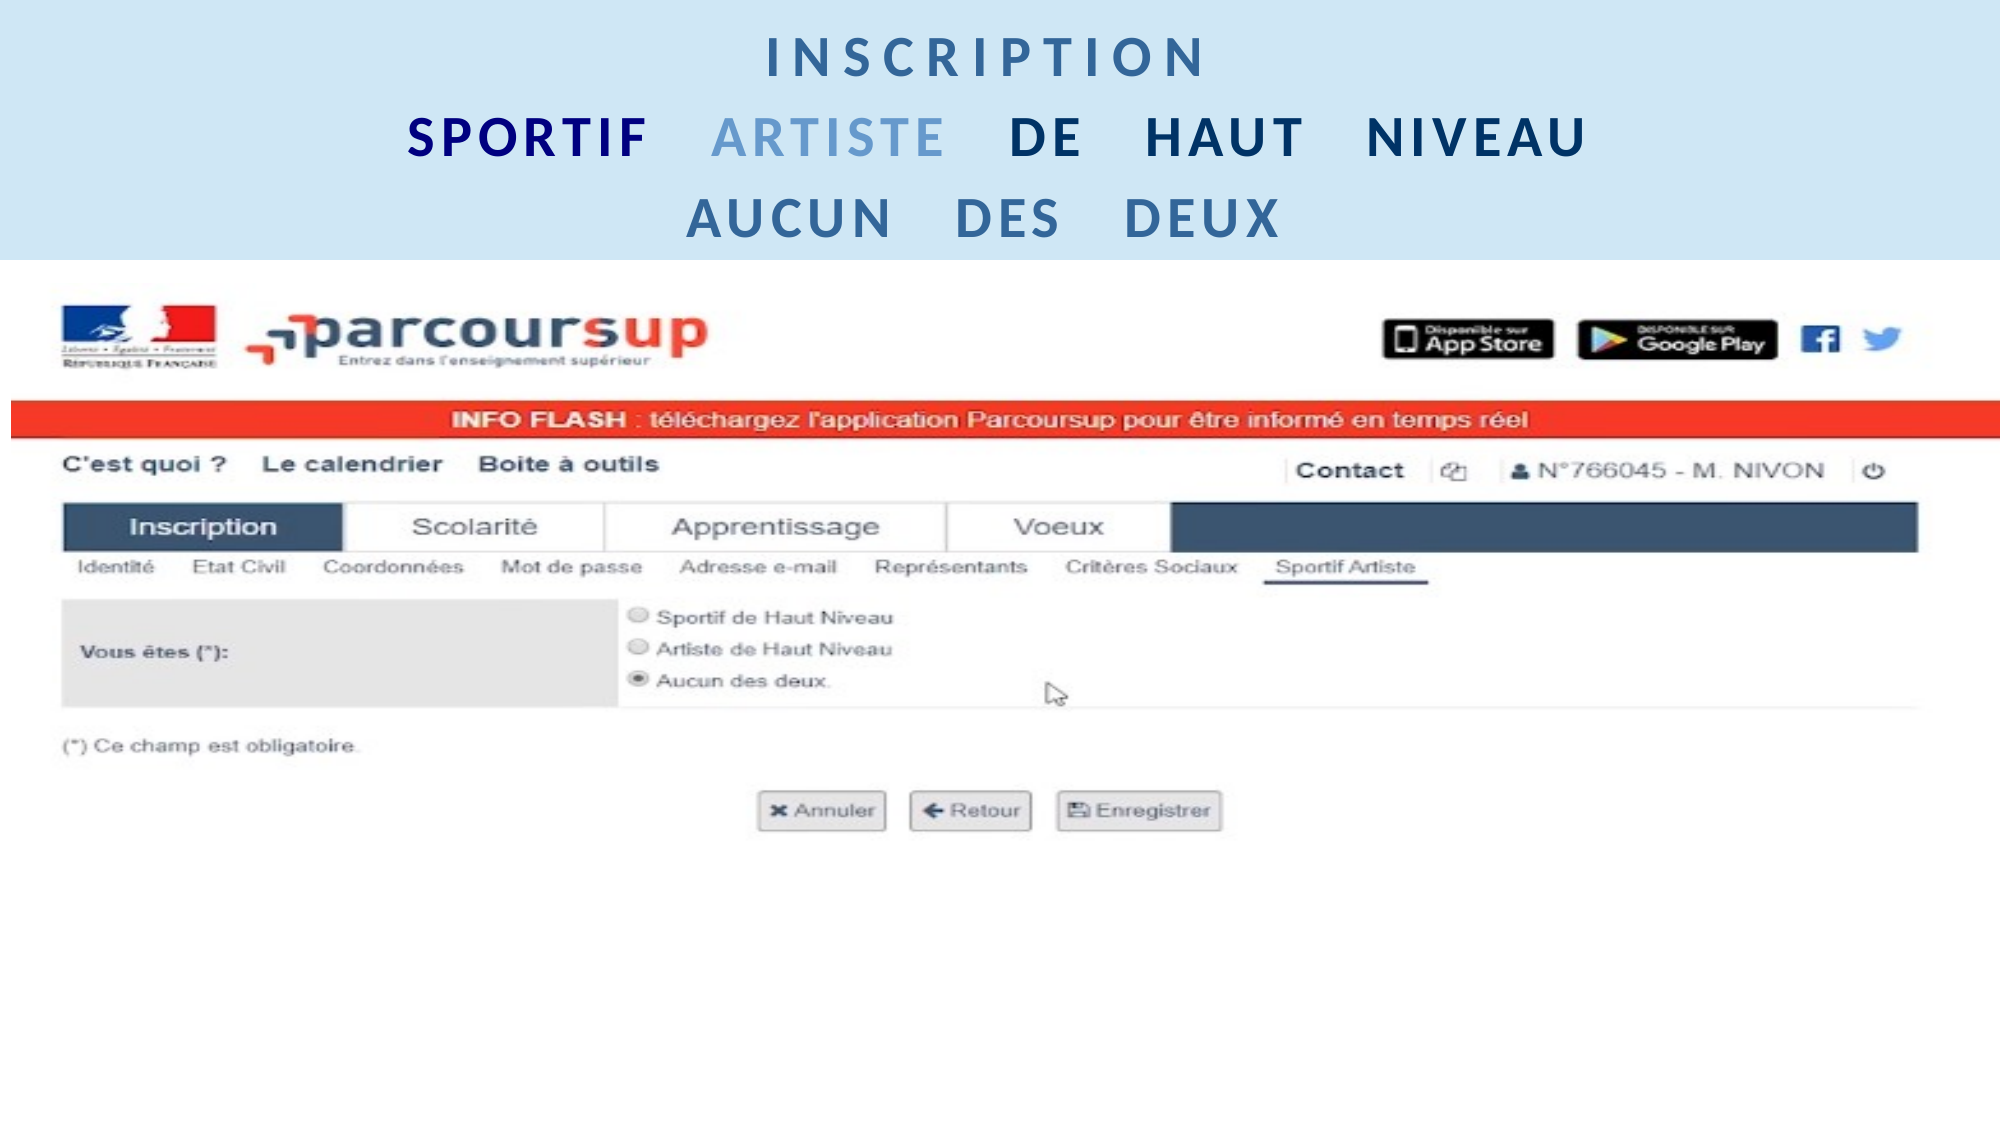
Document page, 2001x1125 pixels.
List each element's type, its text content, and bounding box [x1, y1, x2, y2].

picture [11, 283, 2000, 1125]
title INSCRIPTION SPORTIF ARTISTE DE HAUT NIVEAU AUCUN DES DEUX [0, 0, 2000, 260]
